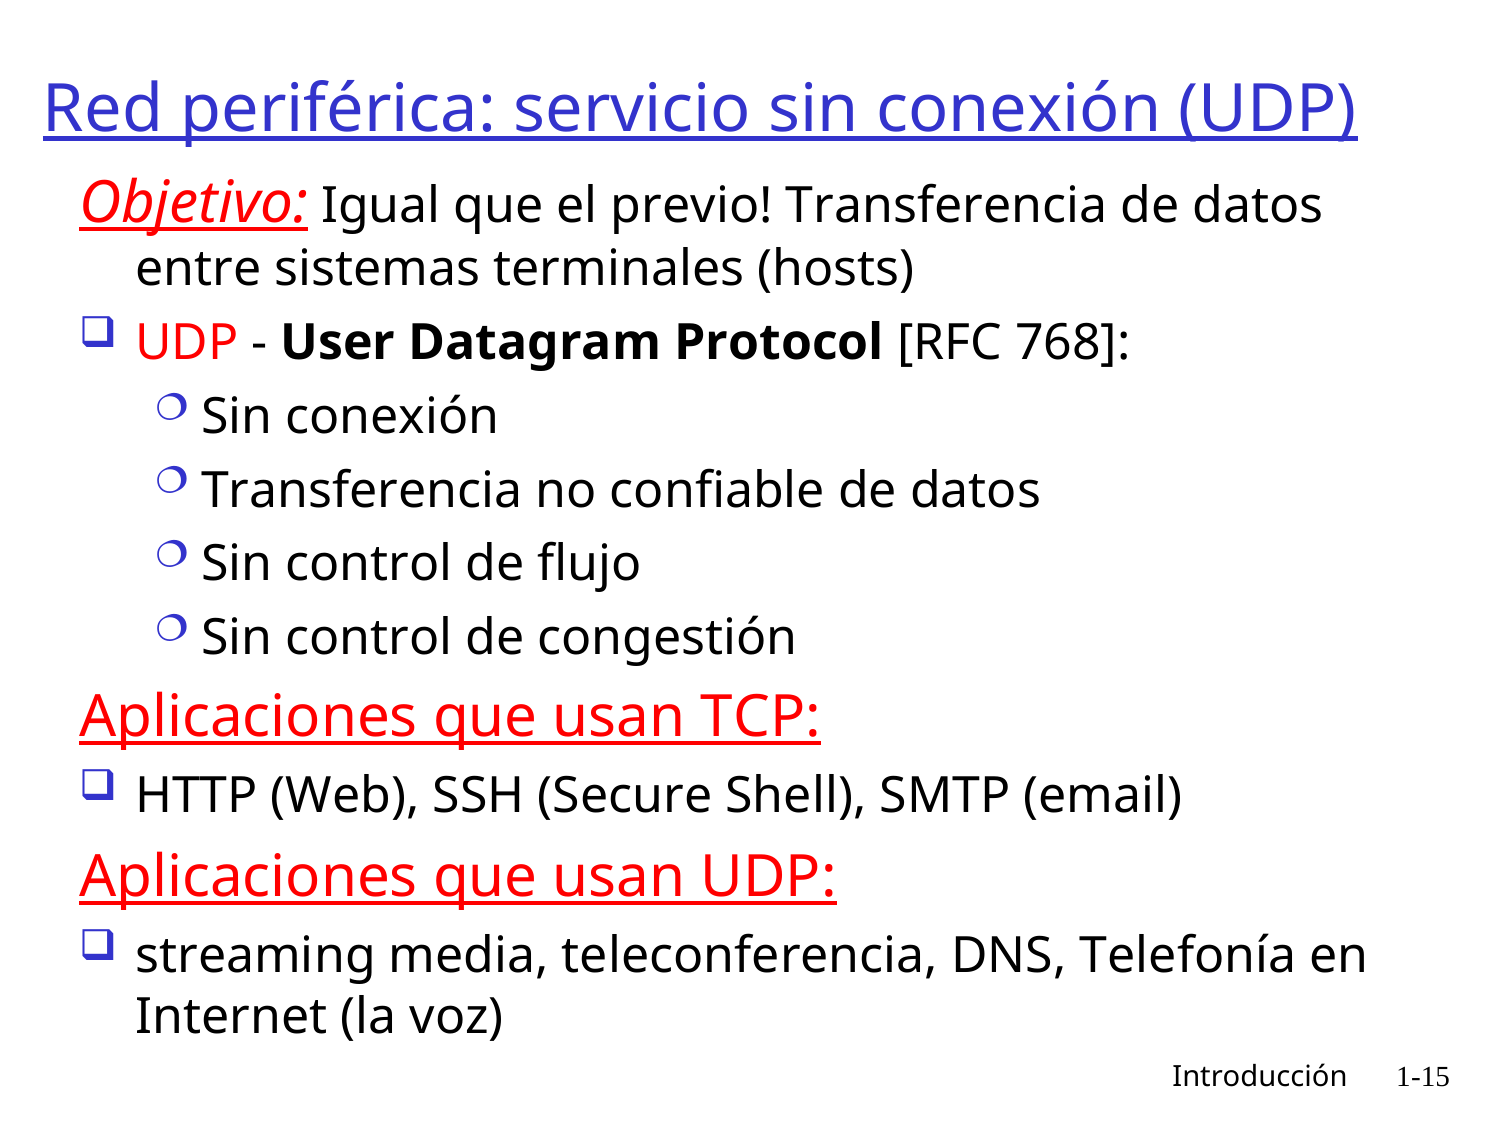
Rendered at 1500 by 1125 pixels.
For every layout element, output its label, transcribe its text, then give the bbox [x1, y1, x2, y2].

list Objetivo: Igual que el previo! Transferencia de datos entre sistemas terminales (hosts) UDP - User Datagram Protocol [RFC 768]: Sin conexión Transferencia no confiable de datos Sin control de flujo Sin control de congestión Aplicaciones que usan TCP: HTTP (Web), SSH (Secure Shell), SMTP (email) Aplicaciones que usan UDP: streaming media, teleconferencia, DNS, Telefonía en Internet (la voz) [64, 157, 1440, 951]
text_box 1-<number> [1362, 1050, 1466, 1125]
title Red periférica: servicio sin conexión (UDP) [27, 16, 1484, 196]
text_box Introducción [887, 1050, 1362, 1125]
